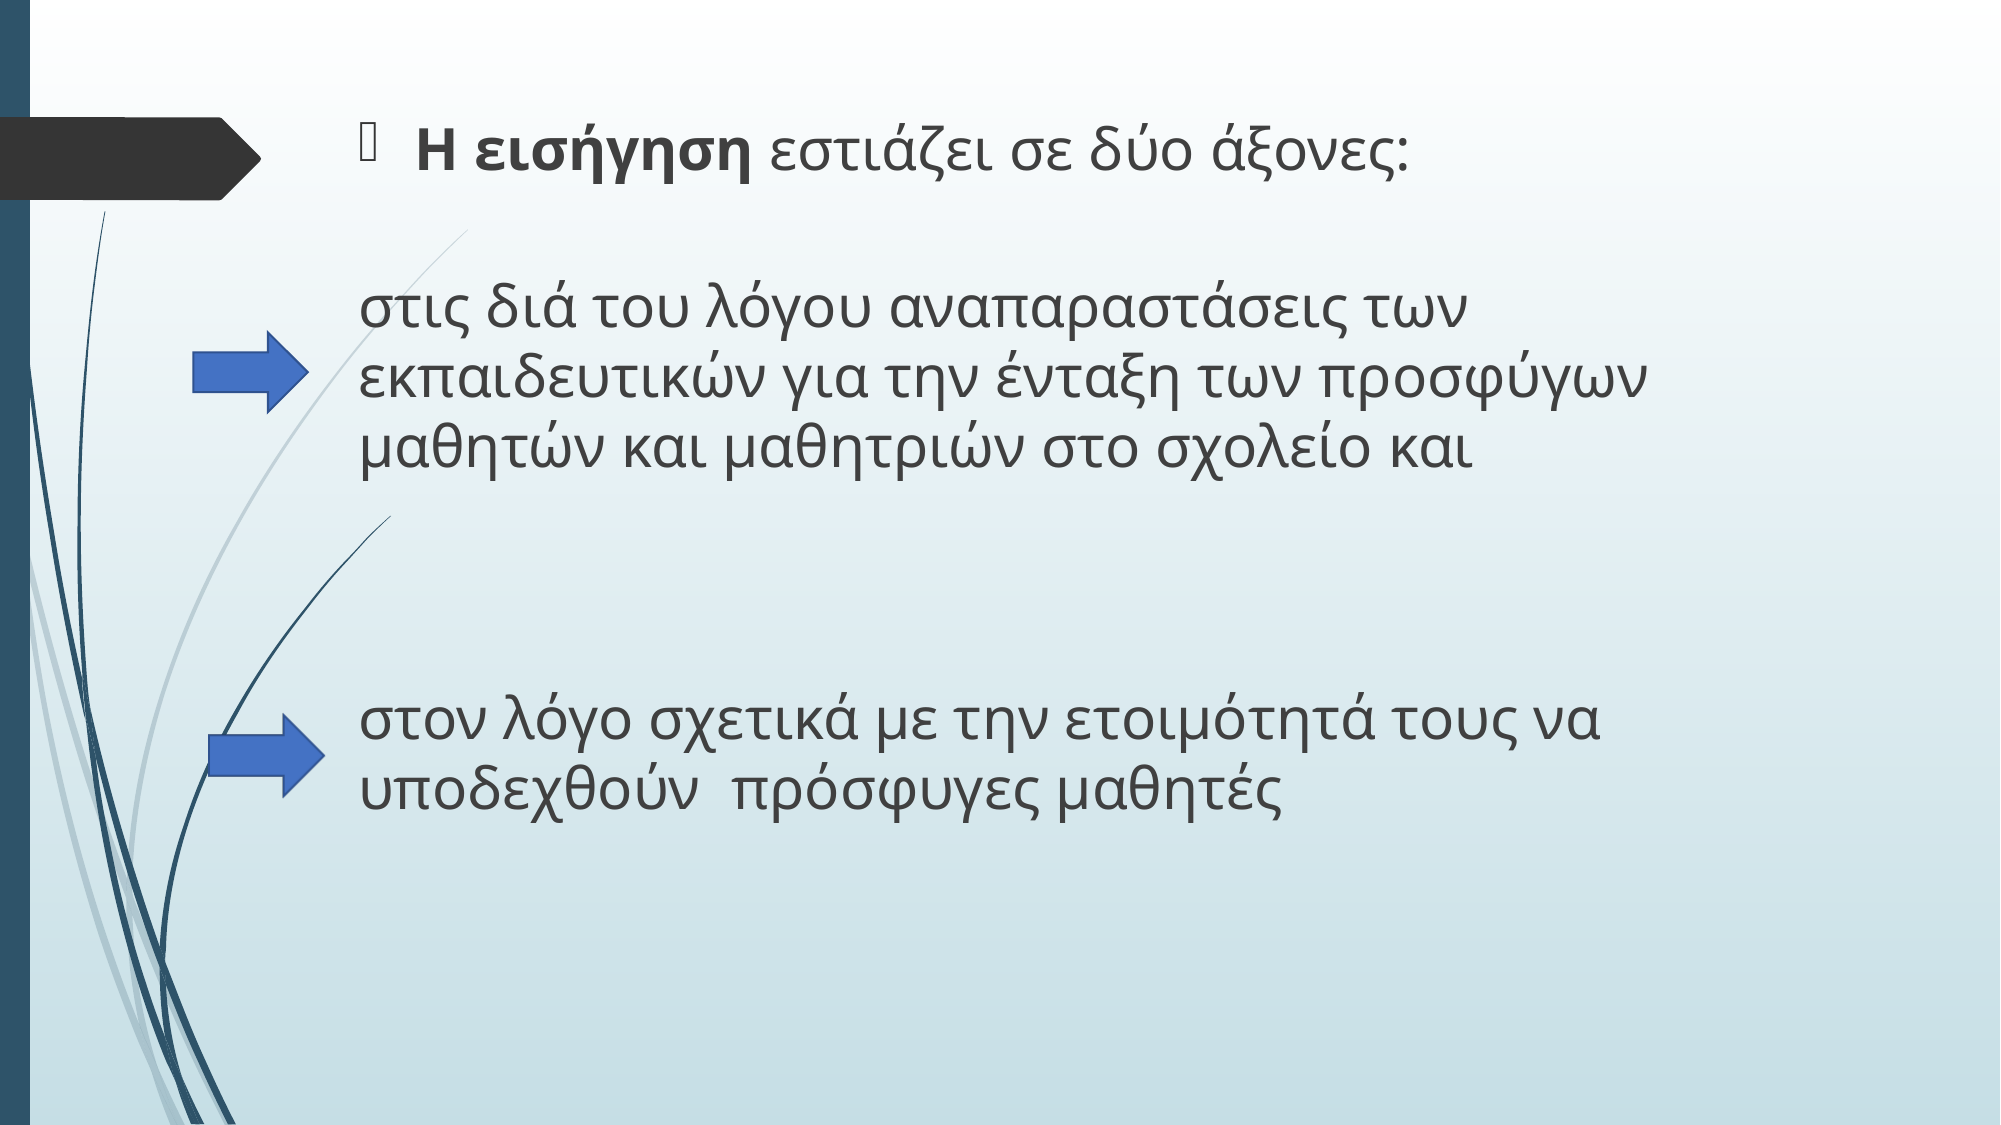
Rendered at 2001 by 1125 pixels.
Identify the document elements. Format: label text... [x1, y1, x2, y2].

picture [208, 713, 326, 800]
text_box [193, 332, 308, 413]
list Η εισήγηση εστιάζει σε δύο άξονες: στις διά του λόγου αναπαραστάσεις των εκπαιδευτικών για την ένταξη των προσφύγων μαθητών και μαθητριών στο σχολείο και στον λόγο σχετικά με την ετοιμότητά τους να υποδεχθούν πρόσφυγες μαθητές [343, 105, 1888, 973]
